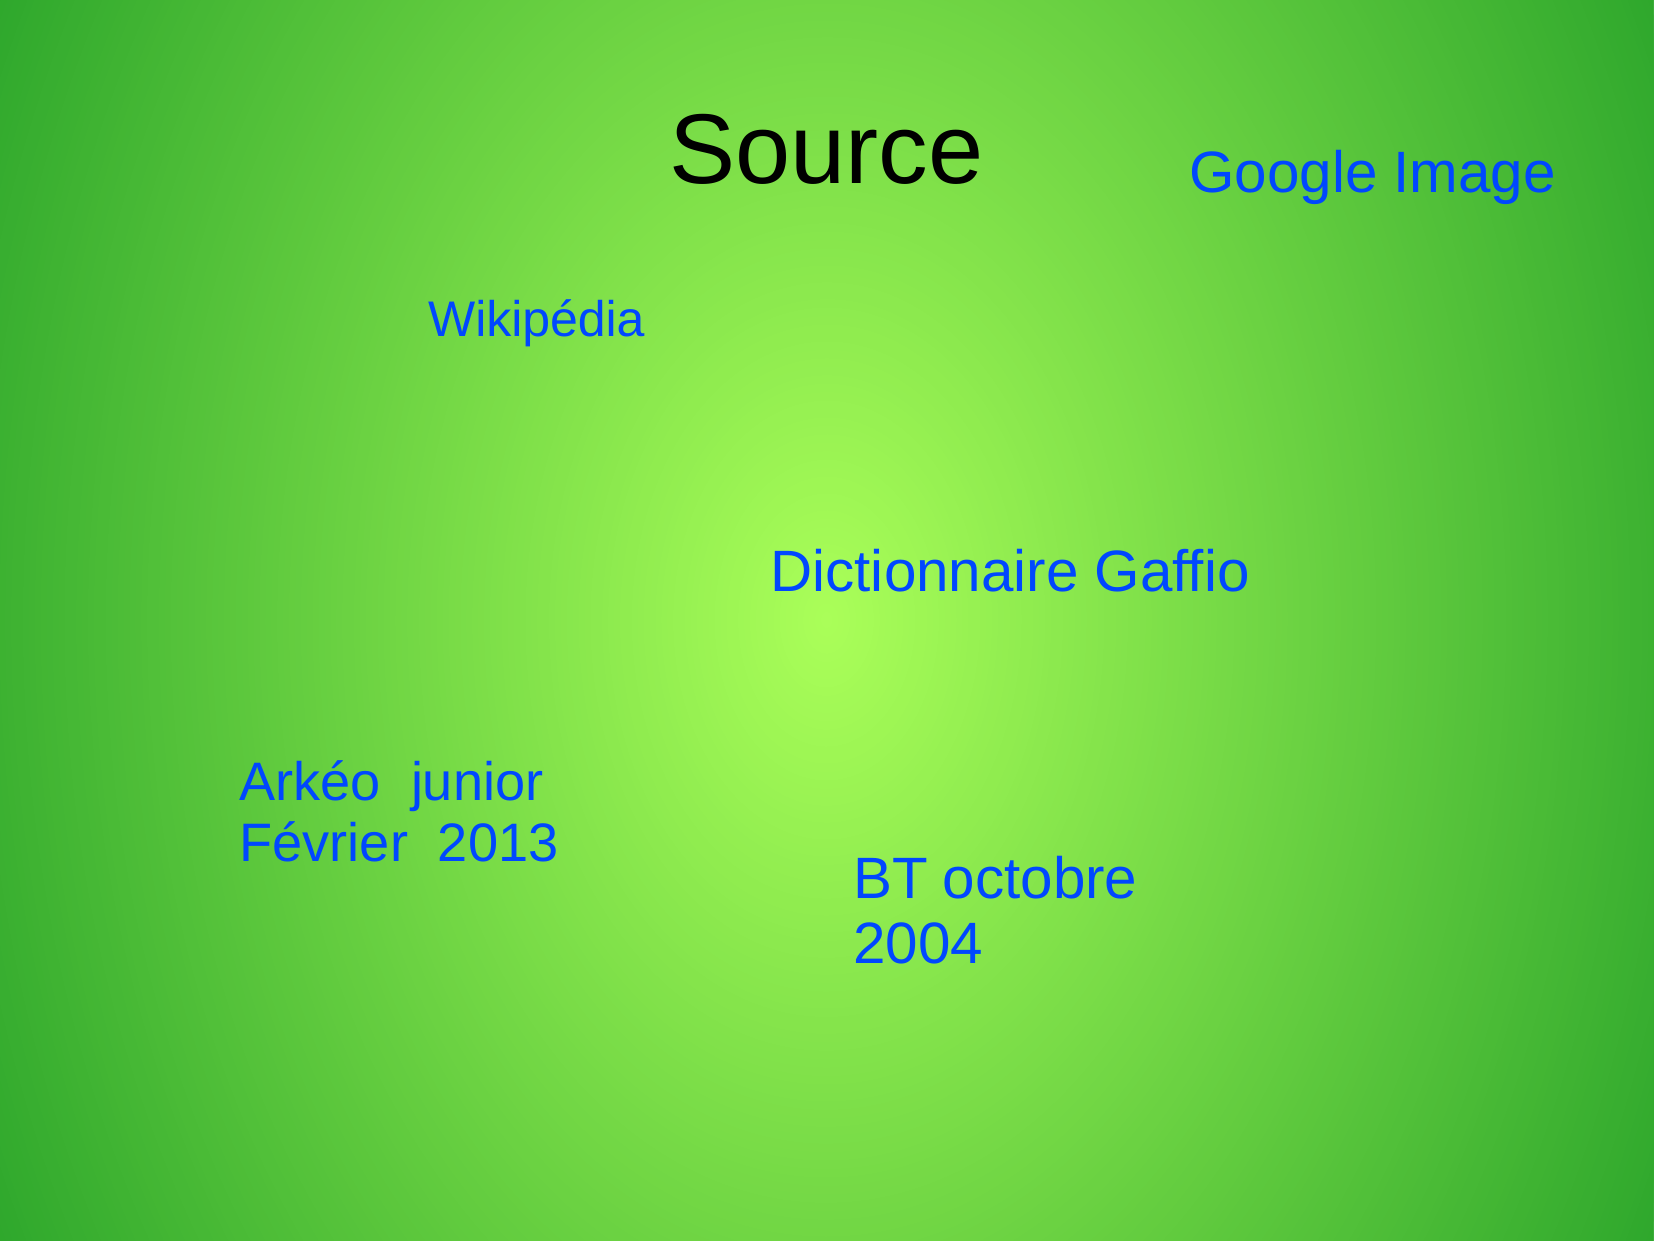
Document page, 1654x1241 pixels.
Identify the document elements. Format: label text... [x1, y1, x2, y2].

text_box Arkéo junior Février 2013 [224, 744, 626, 880]
title Source [82, 47, 1571, 252]
text_box Wikipédia [413, 283, 674, 355]
text_box BT octobre 2004 [838, 838, 1170, 983]
text_box Google Image [1174, 132, 1572, 213]
text_box Dictionnaire Gaffio [755, 531, 1266, 612]
